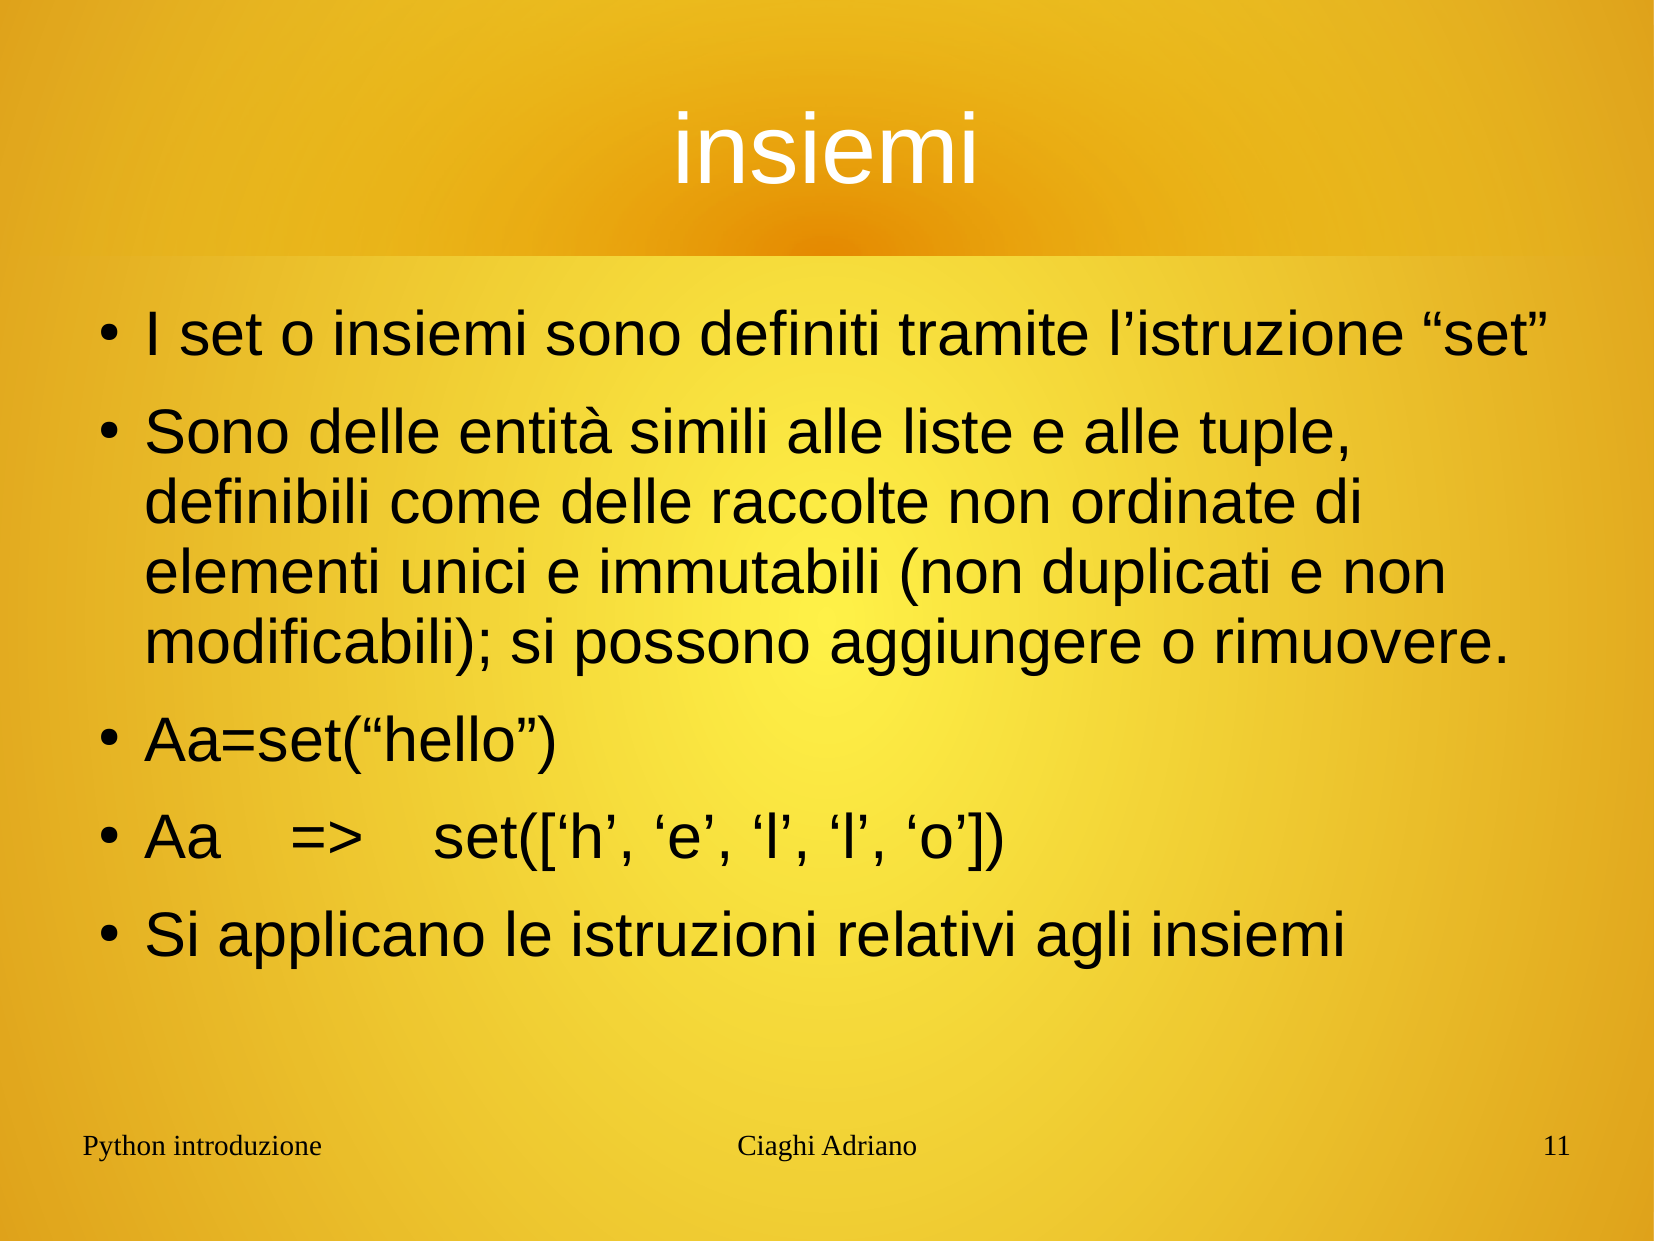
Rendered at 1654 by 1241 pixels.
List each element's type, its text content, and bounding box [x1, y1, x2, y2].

list I set o insiemi sono definiti tramite l’istruzione “set” Sono delle entità simili alle liste e alle tuple, definibili come delle raccolte non ordinate di elementi unici e immutabili (non duplicati e non modificabili); si possono aggiungere o rimuovere. Aa=set(“hello”) Aa => set([‘h’, ‘e’, ‘l’, ‘l’, ‘o’]) Si applicano le istruzioni relativi agli insiemi [82, 299, 1571, 1019]
title insiemi [82, 47, 1571, 252]
